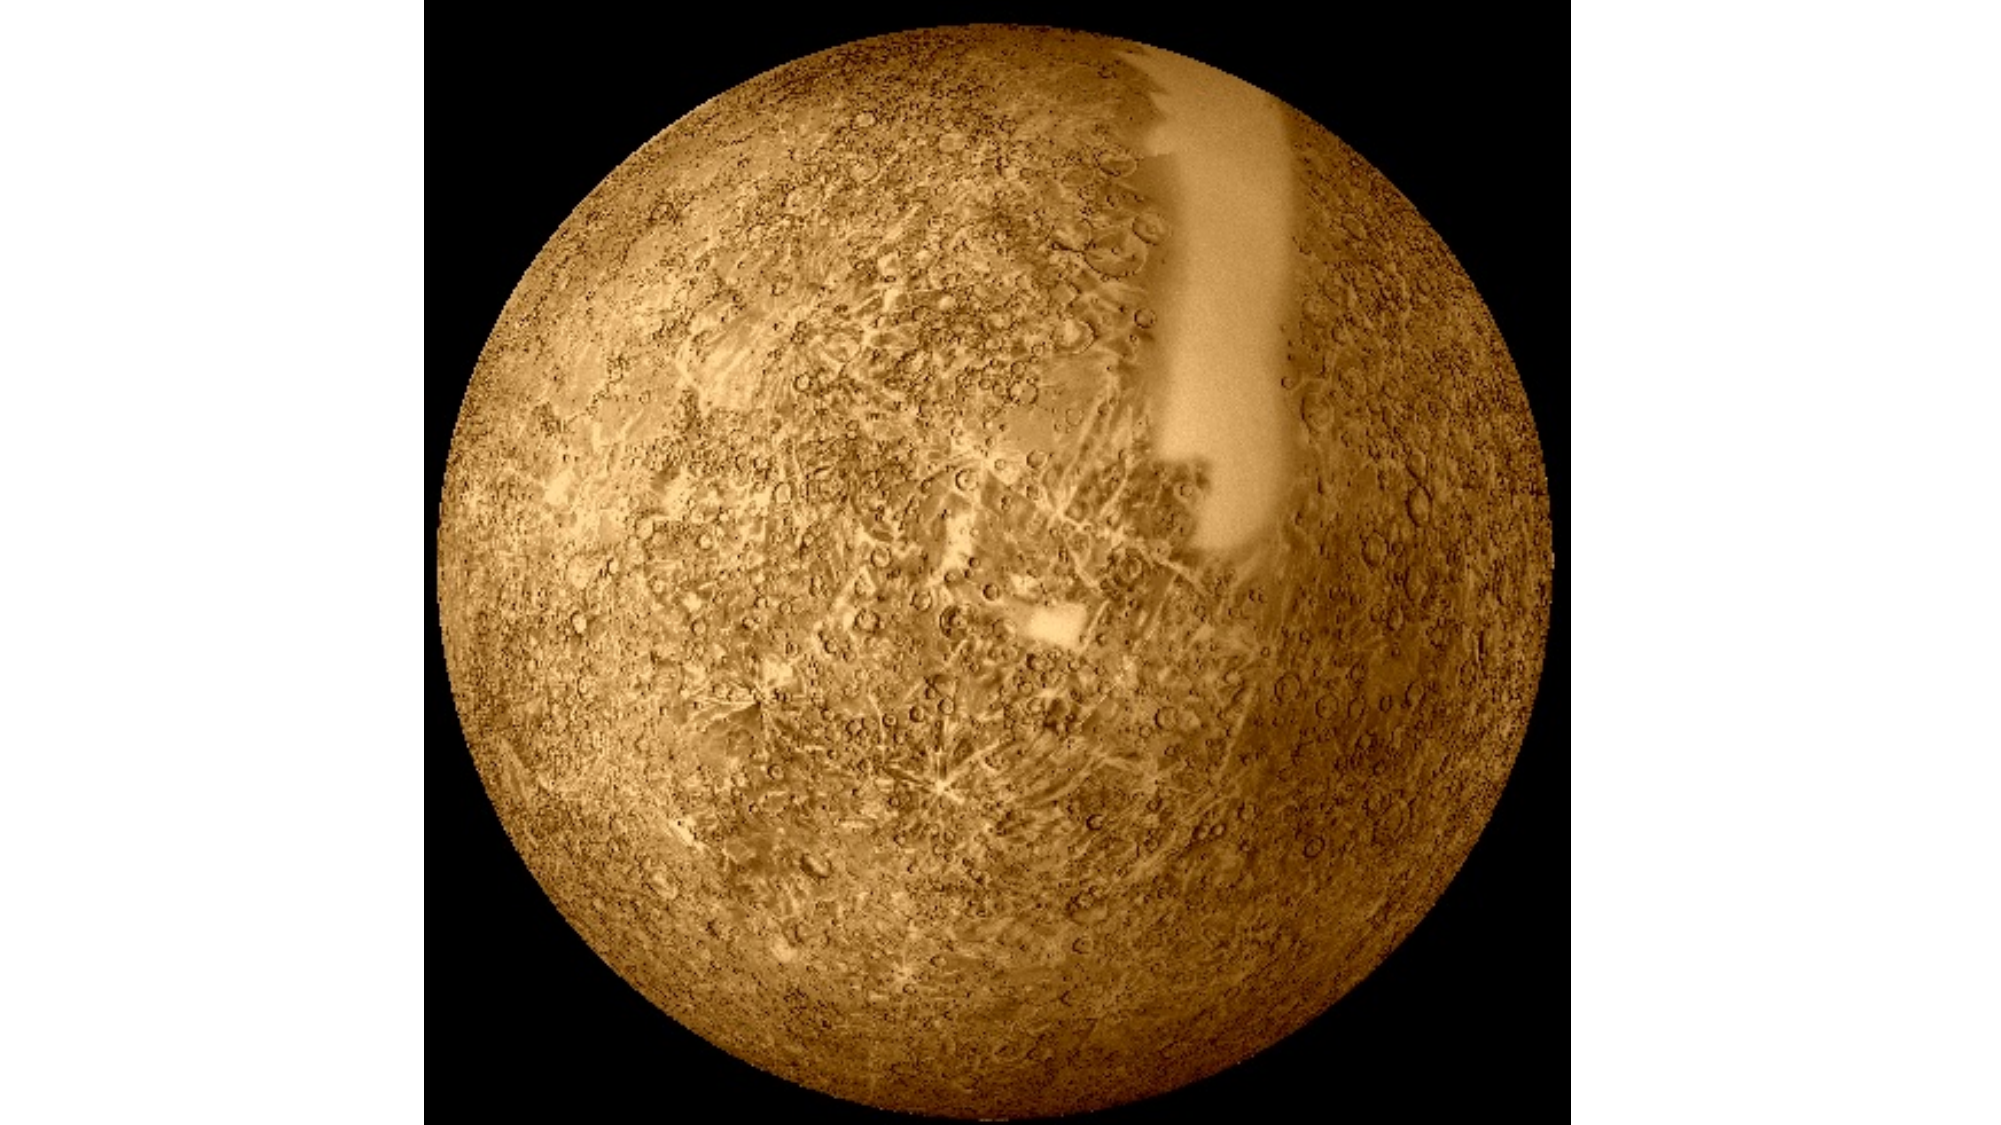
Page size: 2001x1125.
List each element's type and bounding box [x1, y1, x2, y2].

picture [424, 0, 1571, 1125]
